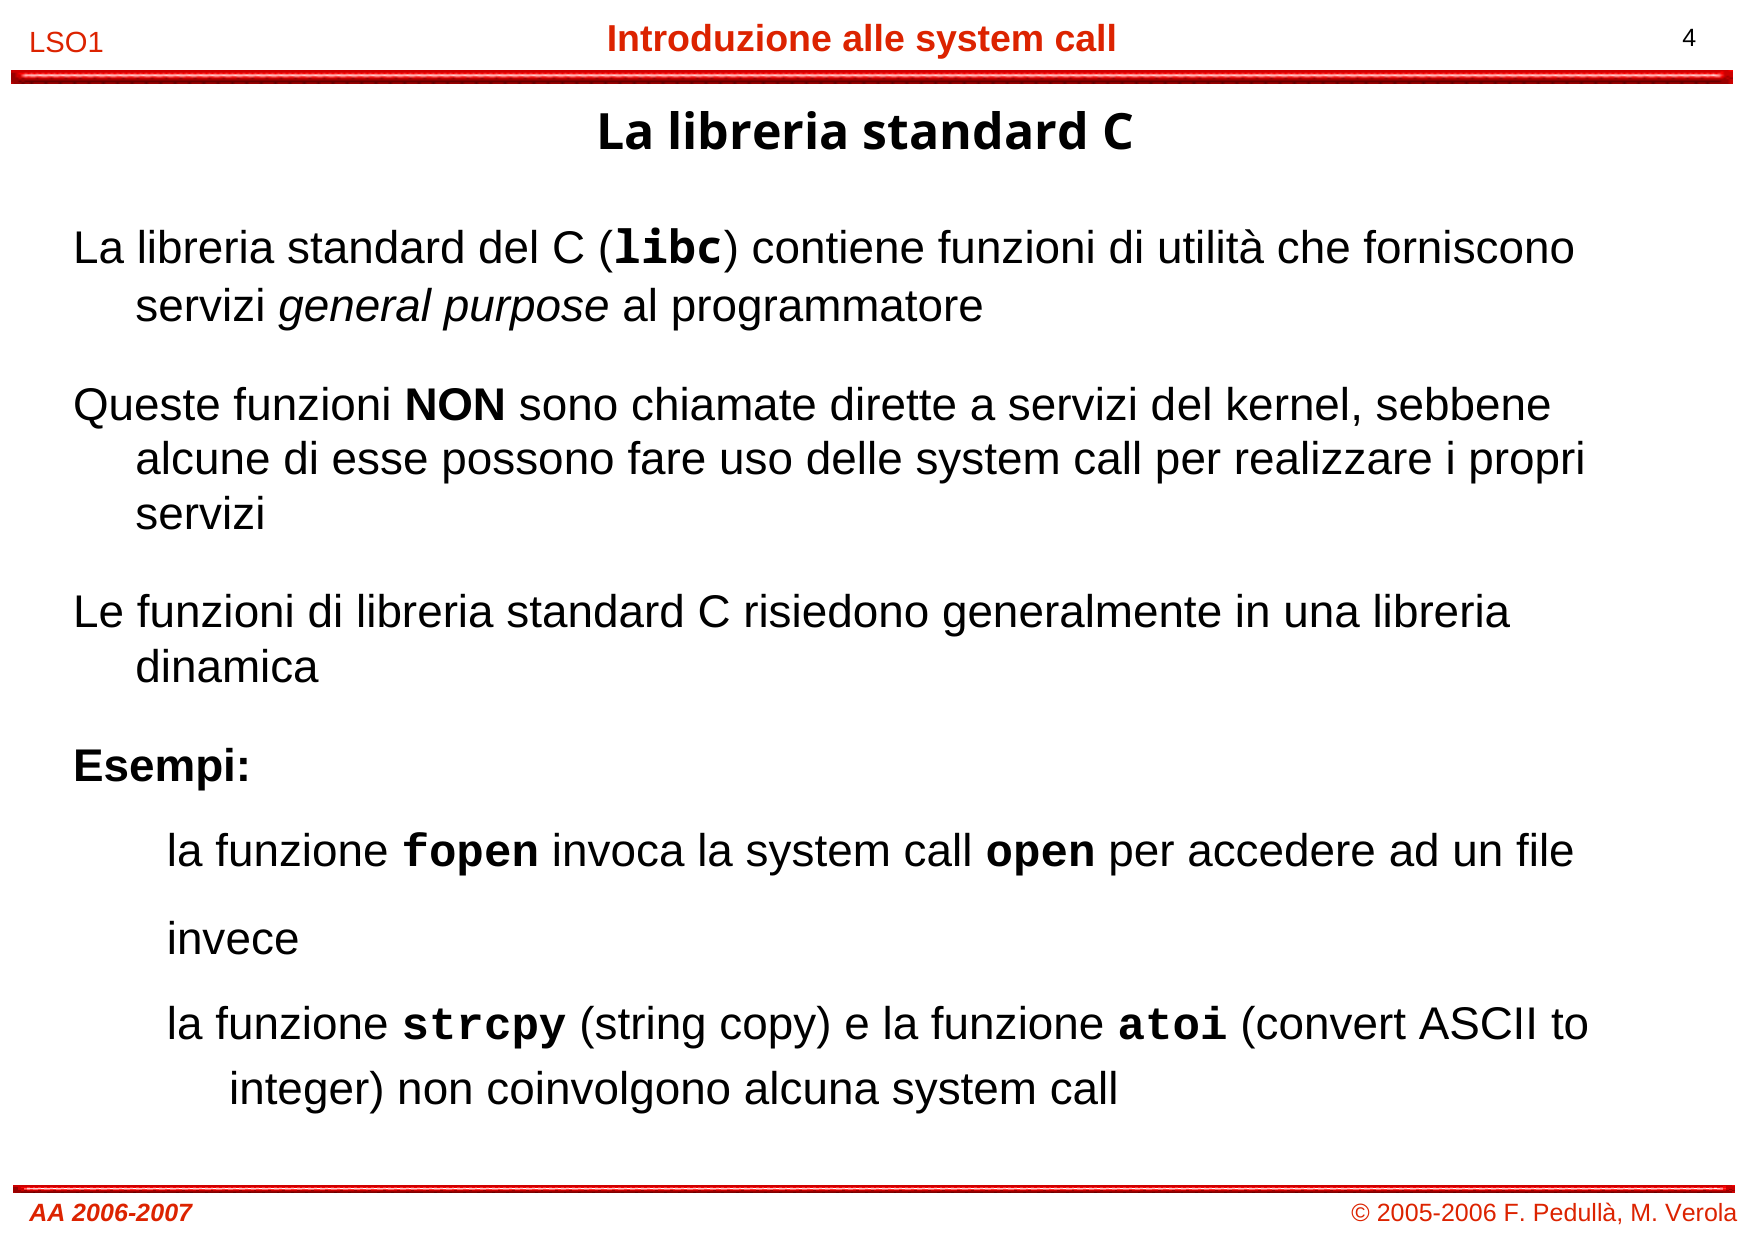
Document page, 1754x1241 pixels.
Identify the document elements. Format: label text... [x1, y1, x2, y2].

picture [11, 70, 1733, 84]
list La libreria standard del C (libc) contiene funzioni di utilità che forniscono servizi general purpose al programmatore Queste funzioni NON sono chiamate dirette a servizi del kernel, sebbene alcune di esse possono fare uso delle system call per realizzare i propri servizi Le funzioni di libreria standard C risiedono generalmente in una libreria dinamica Esempi: la funzione fopen invoca la system call open per accedere ad un file invece la funzione strcpy (string copy) e la funzione atoi (convert ASCII to integer) non coinvolgono alcuna system call [58, 206, 1696, 1114]
title La libreria standard C [554, 84, 1176, 180]
picture [13, 1185, 1735, 1193]
